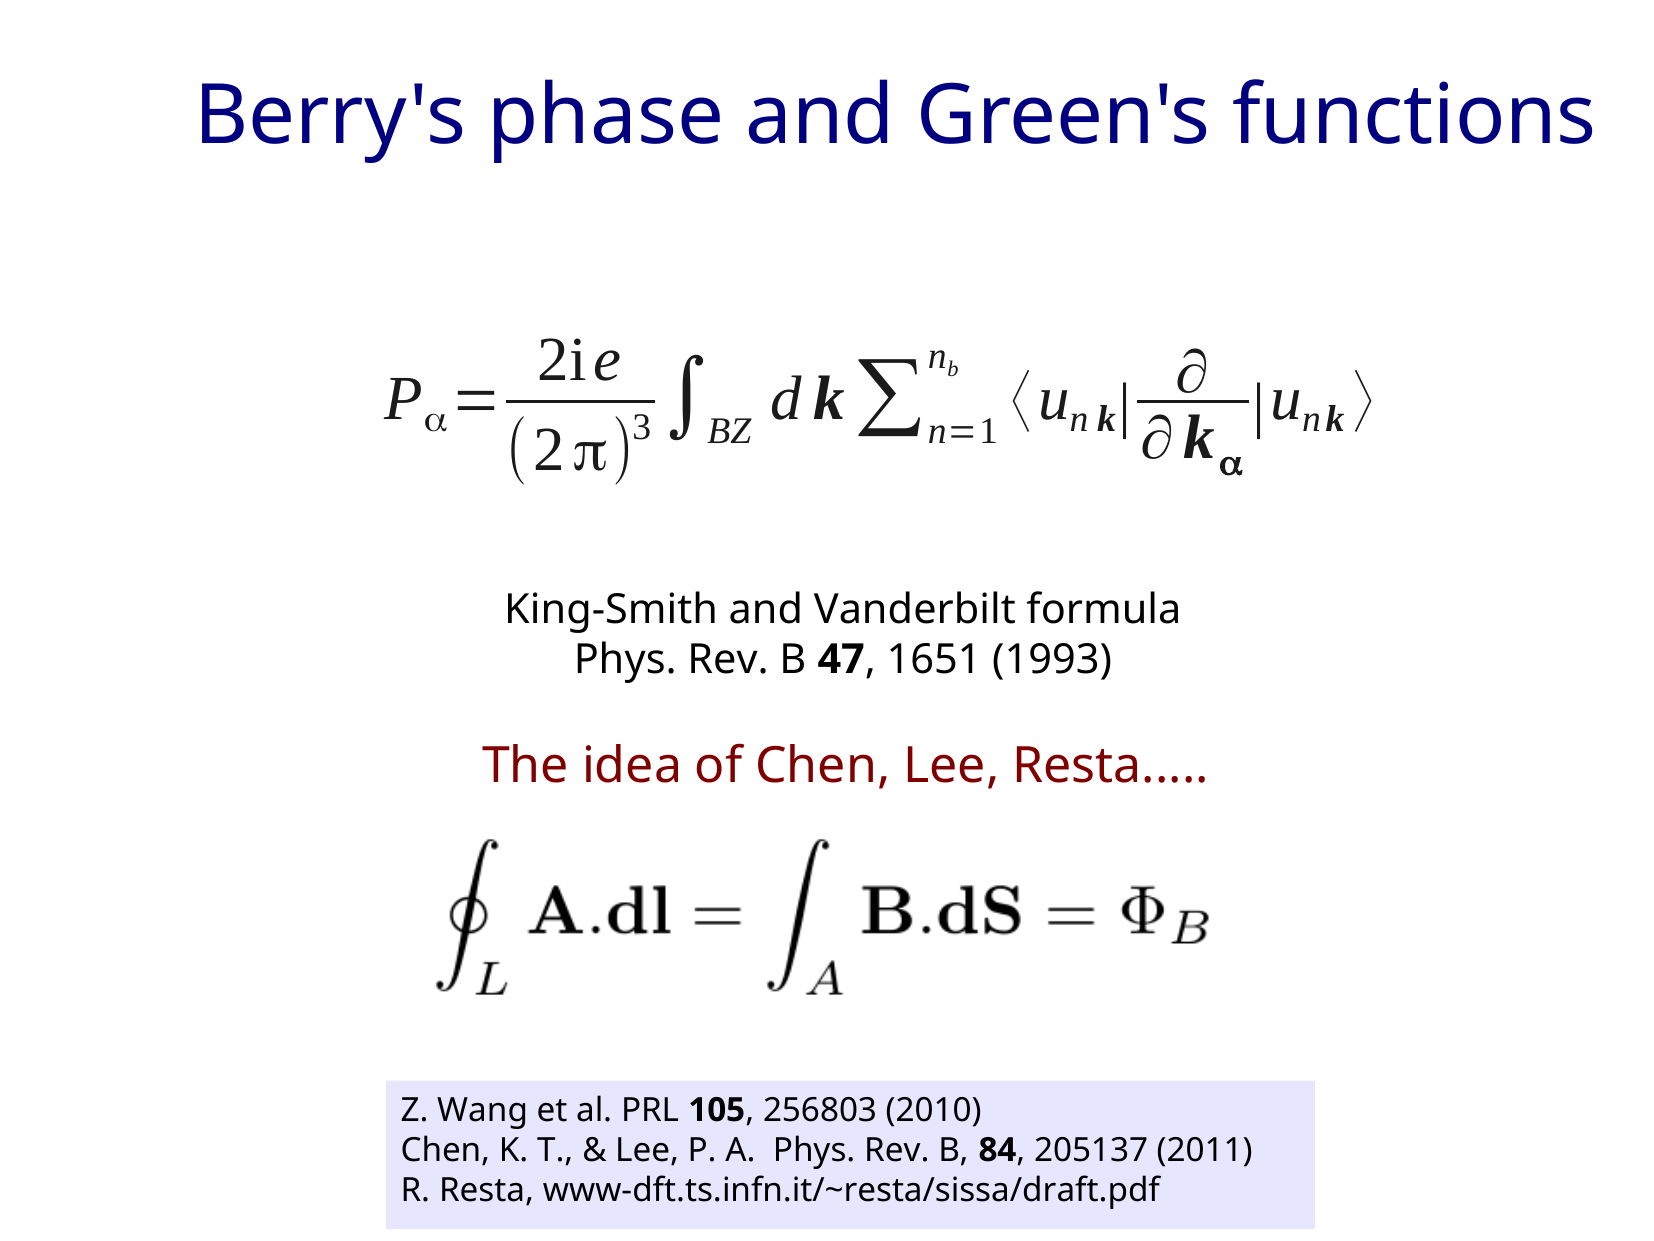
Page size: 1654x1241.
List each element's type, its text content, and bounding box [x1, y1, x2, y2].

text_box Z. Wang et al. PRL 105, 256803 (2010) Chen, K. T., & Lee, P. A. Phys. Rev. B, 84, 205137 (2011) R. Resta, www-dft.ts.infn.it/~resta/sissa/draft.pdf‎ [385, 1080, 1315, 1229]
title Berry's phase and Green's functions [152, 16, 1641, 206]
chart [364, 325, 1391, 487]
text_box King-Smith and Vanderbilt formula Phys. Rev. B 47, 1651 (1993) [489, 574, 1120, 691]
text_box The idea of Chen, Lee, Resta..... [467, 724, 1263, 808]
picture [390, 768, 1252, 1024]
